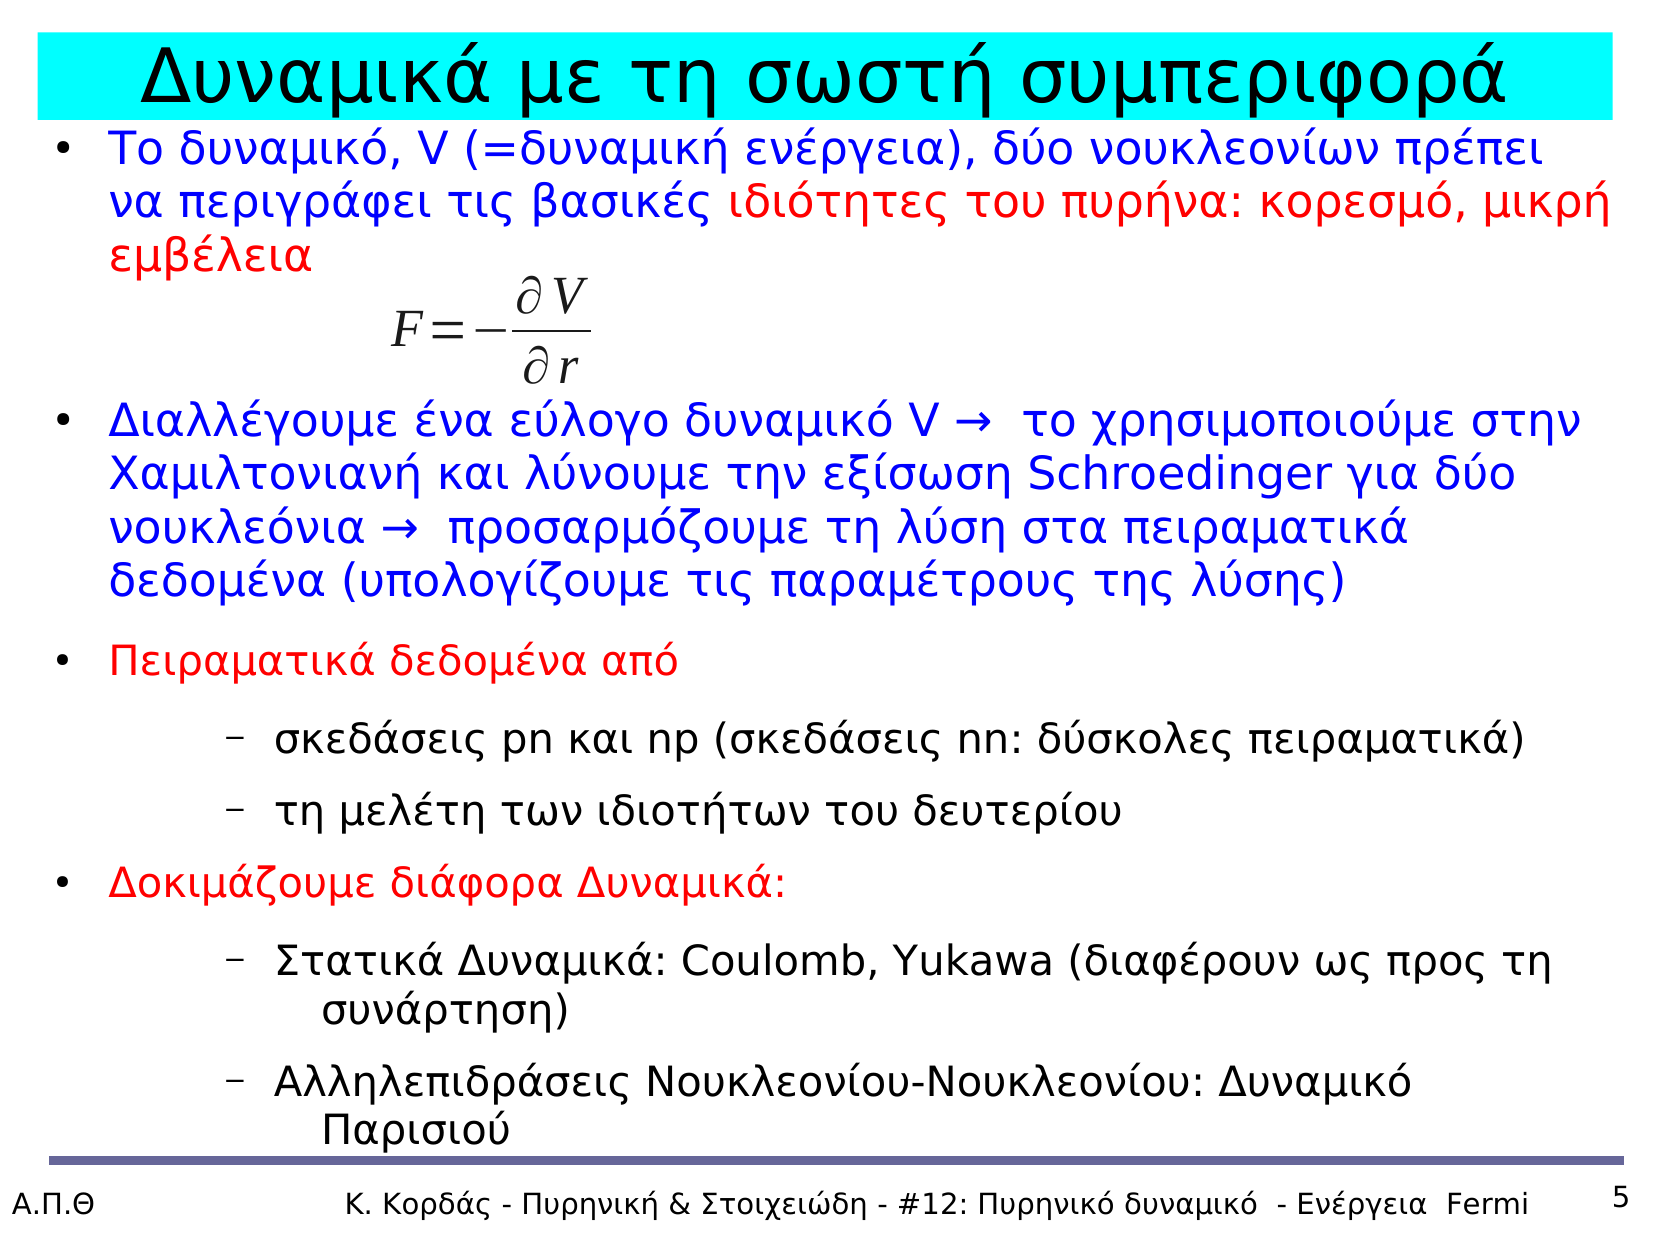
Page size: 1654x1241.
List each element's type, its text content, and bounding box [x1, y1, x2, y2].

list Το δυναμικό, V (=δυναμική ενέργεια), δύο νουκλεονίων πρέπει να περιγράφει τις βασικές ιδιότητες του πυρήνα: κορεσμό, μικρή εμβέλεια Διαλλέγουμε ένα εύλογο δυναμικό V → το χρησιμοποιούμε στην Χαμιλτονιανή και λύνουμε την εξίσωση Schroedinger για δύο νουκλεόνια → προσαρμόζουμε τη λύση στα πειραματικά δεδομένα (υπολογίζουμε τις παραμέτρους της λύσης) Πειραματικά δεδομένα από σκεδάσεις pn και np (σκεδάσεις nn: δύσκολες πειραματικά) τη μελέτη των ιδιοτήτων του δευτερίου Δοκιμάζουμε διάφορα Δυναμικά: Στατικά Δυναμικά: Coulomb, Yukawa (διαφέρουν ως προς τη συνάρτηση) Αλληλεπιδράσεις Νουκλεονίου-Νουκλεονίου: Δυναμικό Παρισιού [37, 121, 1613, 1161]
title Δυναμικά με τη σωστή συμπεριφορά [37, 32, 1613, 120]
chart [375, 262, 607, 400]
